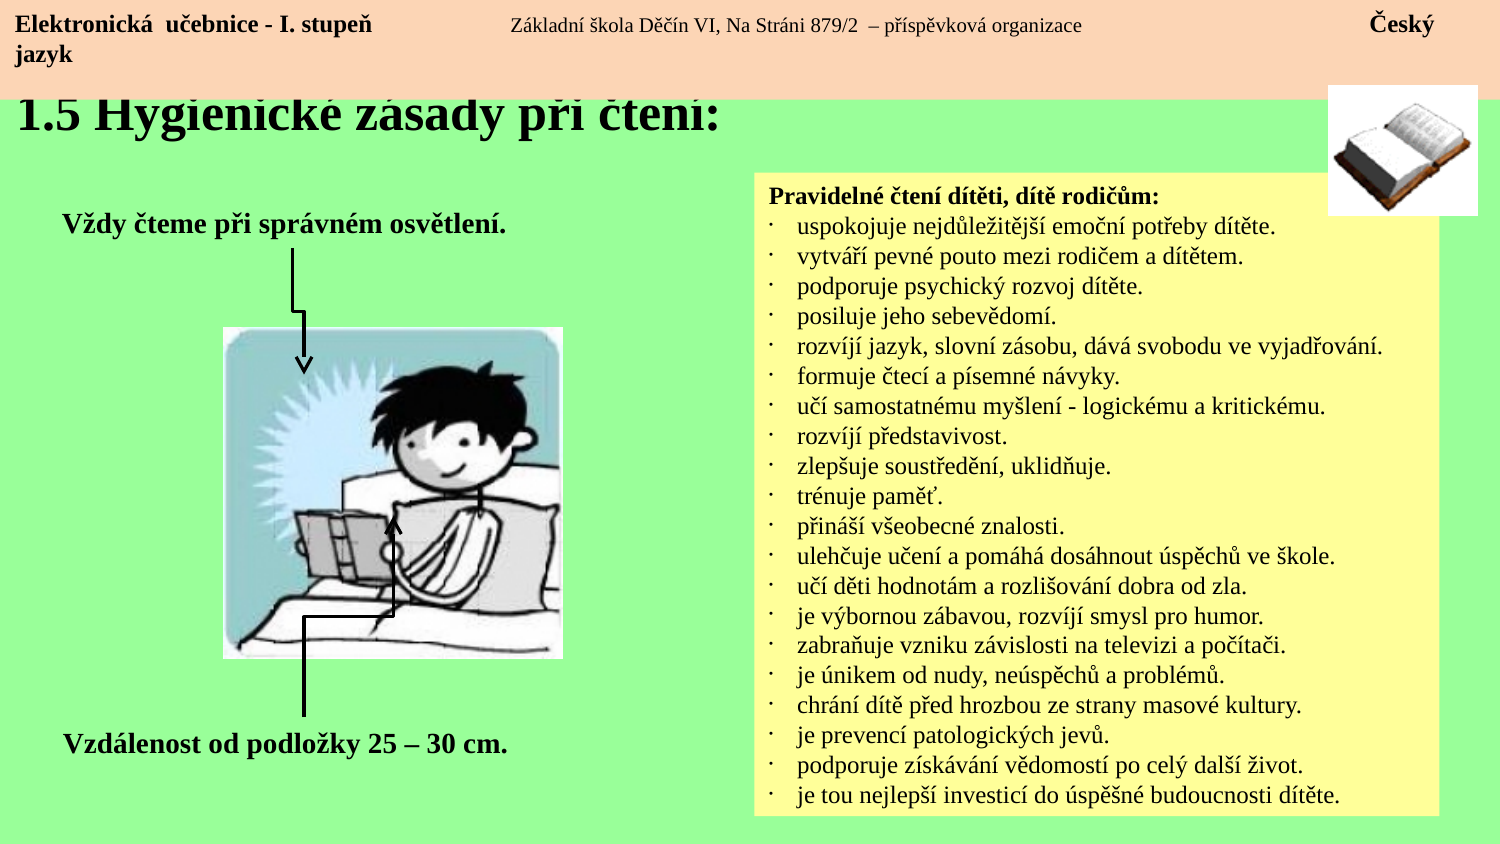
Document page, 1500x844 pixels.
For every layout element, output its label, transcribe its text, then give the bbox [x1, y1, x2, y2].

picture [1328, 85, 1478, 216]
text_box Pravidelné čtení dítěti, dítě rodičům: uspokojuje nejdůležitější emoční potřeby dítěte. vytváří pevné pouto mezi rodičem a dítětem. podporuje psychický rozvoj dítěte. posiluje jeho sebevědomí. rozvíjí jazyk, slovní zásobu, dává svobodu ve vyjadřování. formuje čtecí a písemné návyky. učí samostatnému myšlení - logickému a kritickému. rozvíjí představivost. zlepšuje soustředění, uklidňuje. trénuje paměť. přináší všeobecné znalosti. ulehčuje učení a pomáhá dosáhnout úspěchů ve škole. učí děti hodnotám a rozlišování dobra od zla. je výbornou zábavou, rozvíjí smysl pro humor. zabraňuje vzniku závislosti na televizi a počítači. je únikem od nudy, neúspěchů a problémů. chrání dítě před hrozbou ze strany masové kultury. je prevencí patologických jevů. podporuje získávání vědomostí po celý další život. je tou nejlepší investicí do úspěšné budoucnosti dítěte. [754, 172, 1440, 817]
text_box Vždy čteme při správném osvětlení. [47, 197, 538, 248]
title 1.5 Hygienické zásady při čtení: [1, 100, 963, 176]
text_box Vzdálenost od podložky 25 – 30 cm. [48, 717, 560, 767]
text_box Elektronická učebnice - I. stupeň Základní škola Děčín VI, Na Stráni 879/2 – příspěvková organizace Český jazyk [0, 0, 1500, 100]
picture [223, 327, 563, 659]
